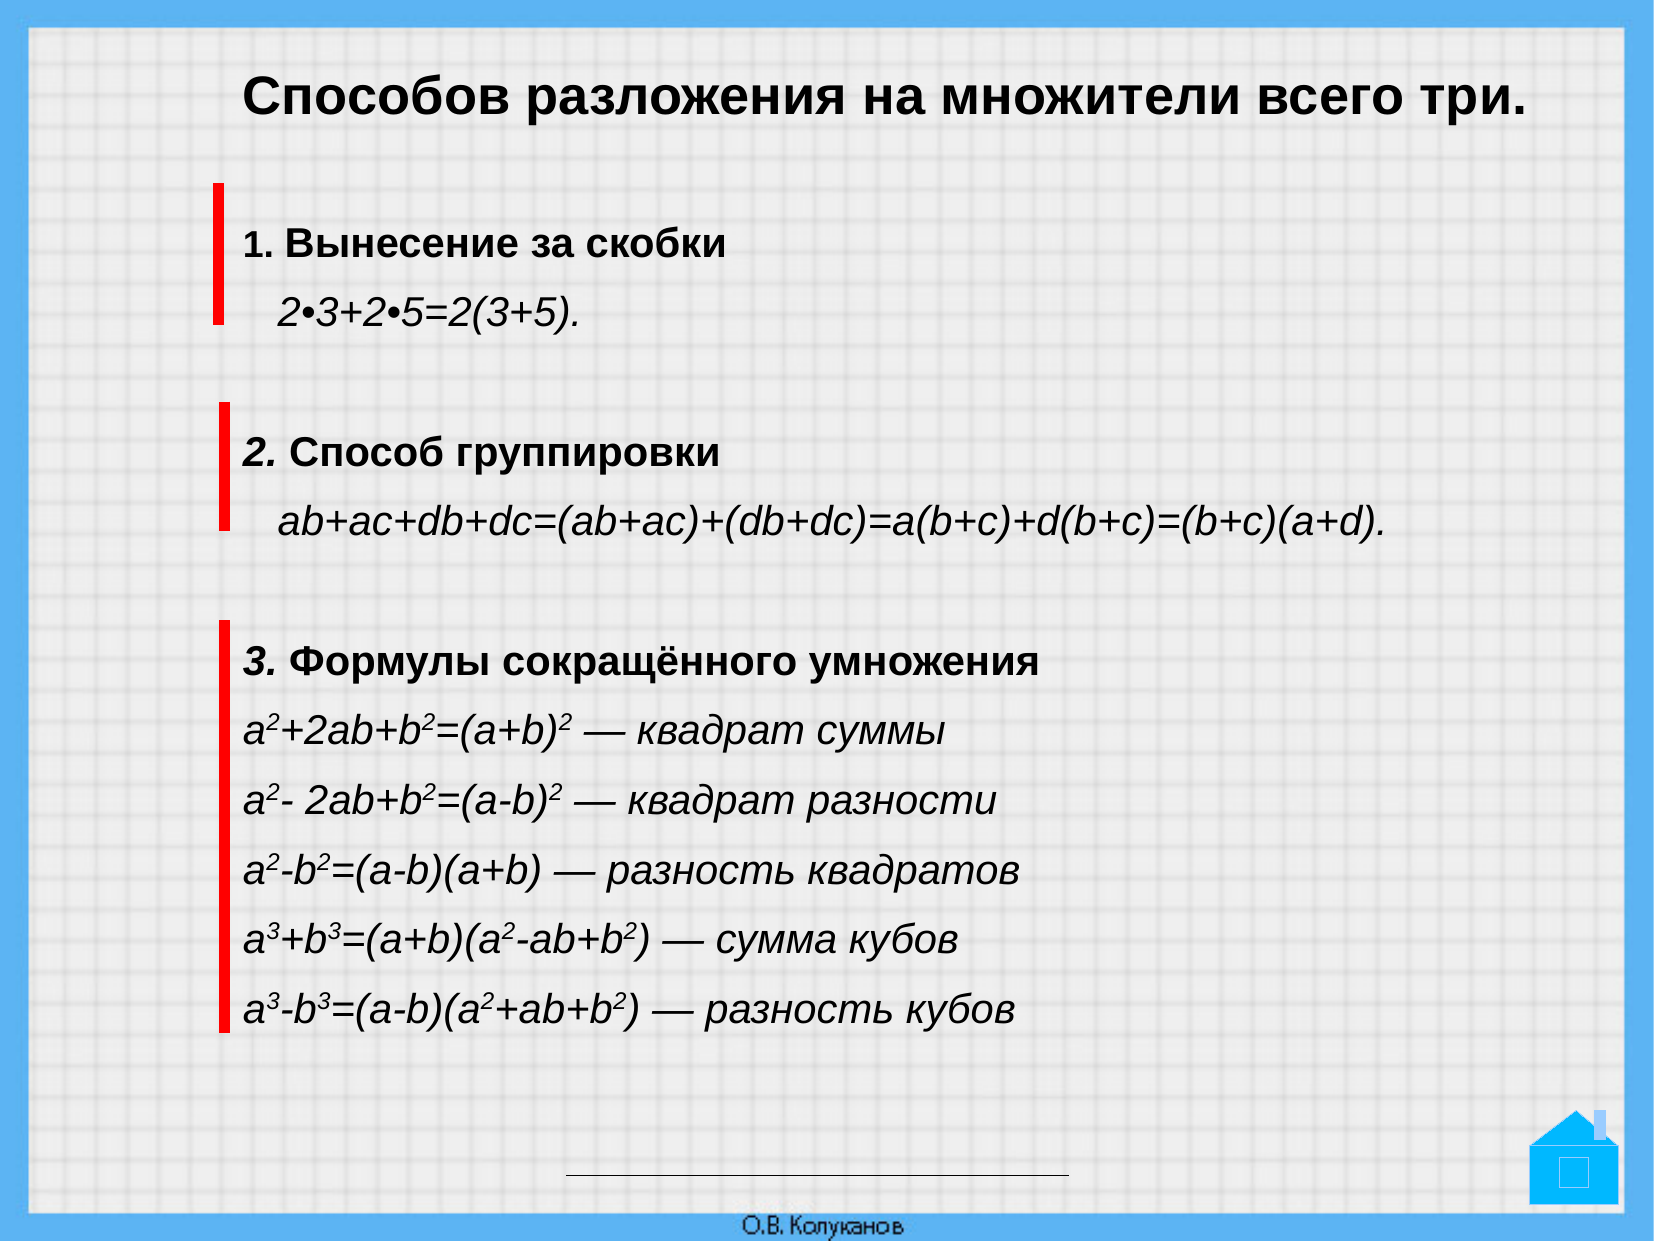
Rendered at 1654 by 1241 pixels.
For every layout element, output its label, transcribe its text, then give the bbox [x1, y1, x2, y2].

picture [0, 0, 1654, 1241]
text_box Способов разложения на множители всего три. Вынесение за скобки 2•3+2•5=2(3+5). Способ группировки ab+ac+db+dc=(ab+ac)+(db+dc)=a(b+c)+d(b+c)=(b+c)(a+d). Формулы сокращённого умножения a2+2ab+b2=(a+b)2 — квадрат суммы a2- 2ab+b2=(a-b)2 — квадрат разности a2-b2=(a-b)(a+b) — разность квадратов a3+b3=(a+b)(a2-ab+b2) — сумма кубов a3-b3=(a-b)(a2+ab+b2) — разность кубов [147, 28, 1625, 1093]
text_box [1529, 1110, 1619, 1205]
